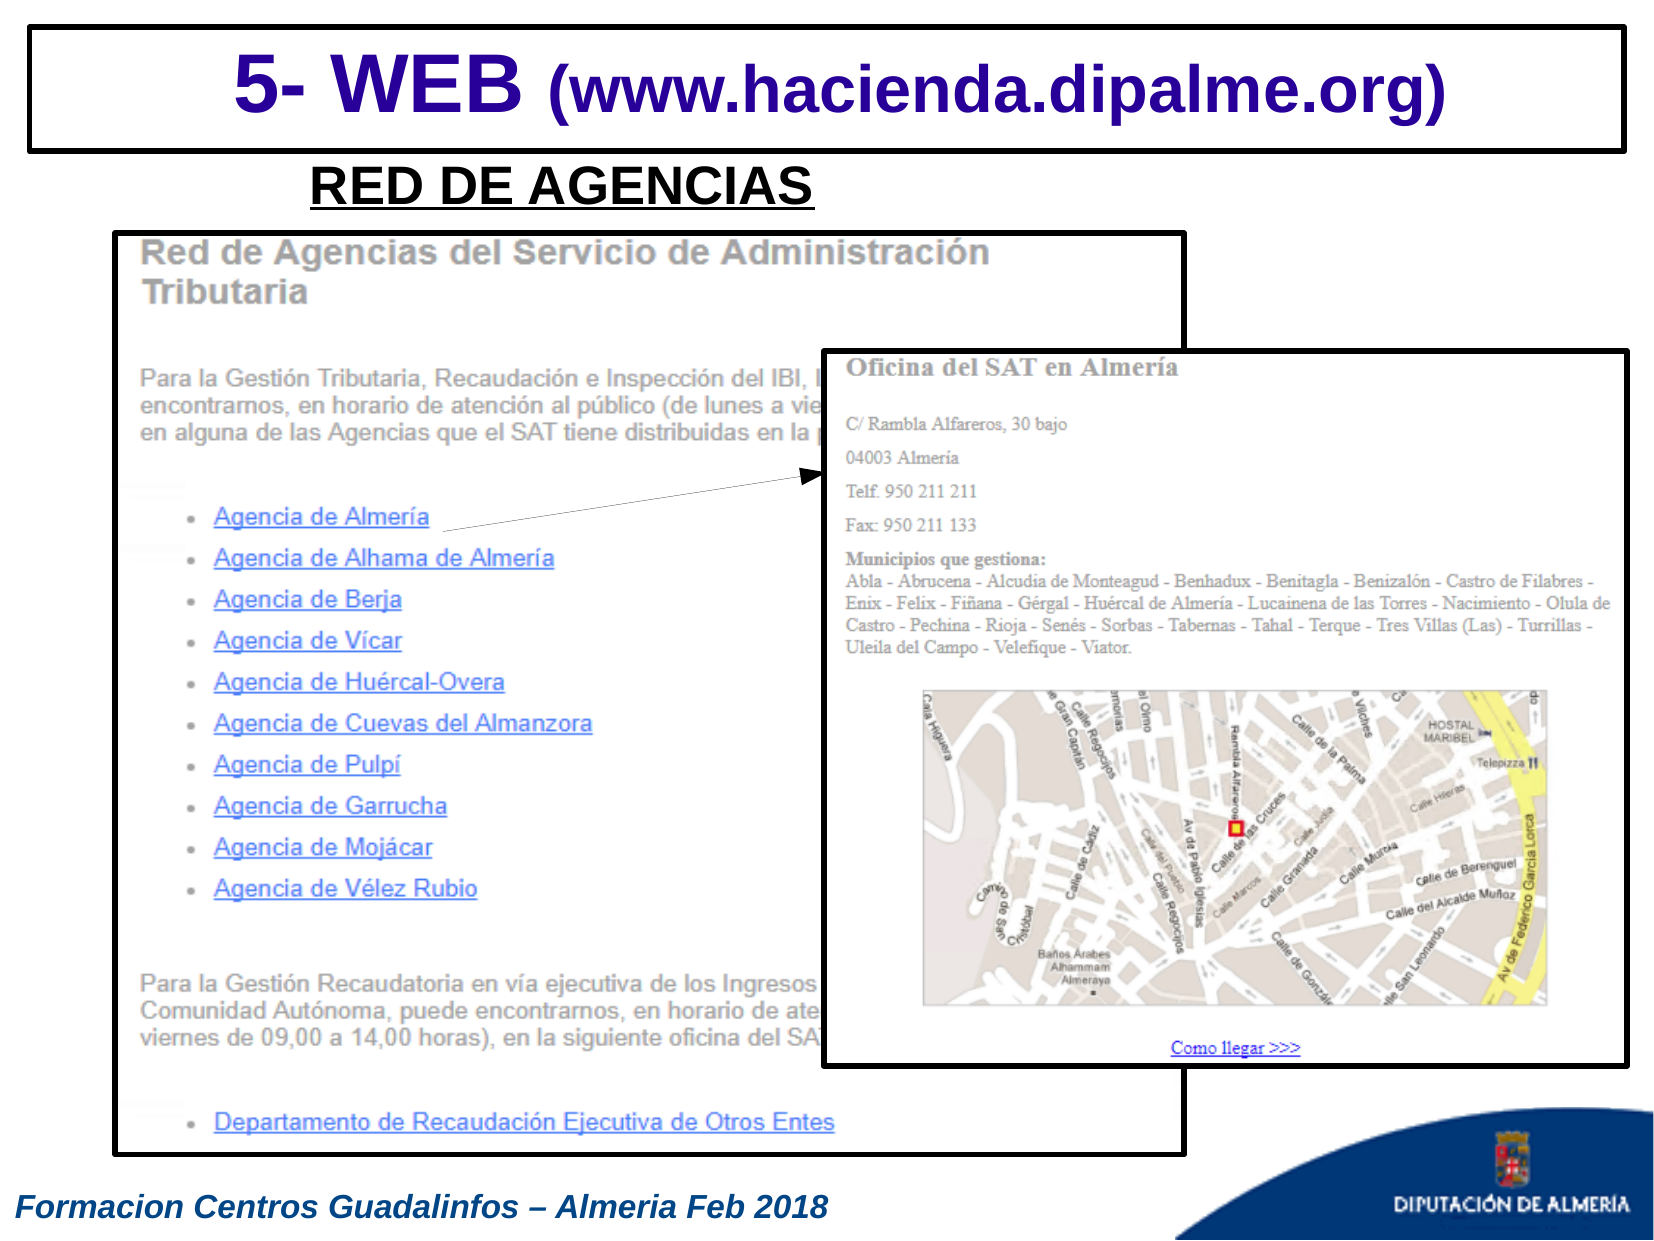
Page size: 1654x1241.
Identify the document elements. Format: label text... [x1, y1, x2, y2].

text_box Formacion Centros Guadalinfos – Almeria Feb 2018 [0, 1181, 845, 1234]
picture [826, 354, 1625, 1063]
text_box RED DE AGENCIAS [295, 147, 945, 225]
picture [118, 236, 1182, 1152]
text_box 5- WEB (www.hacienda.dipalme.org) [29, 27, 1625, 152]
picture [1175, 1107, 1654, 1241]
